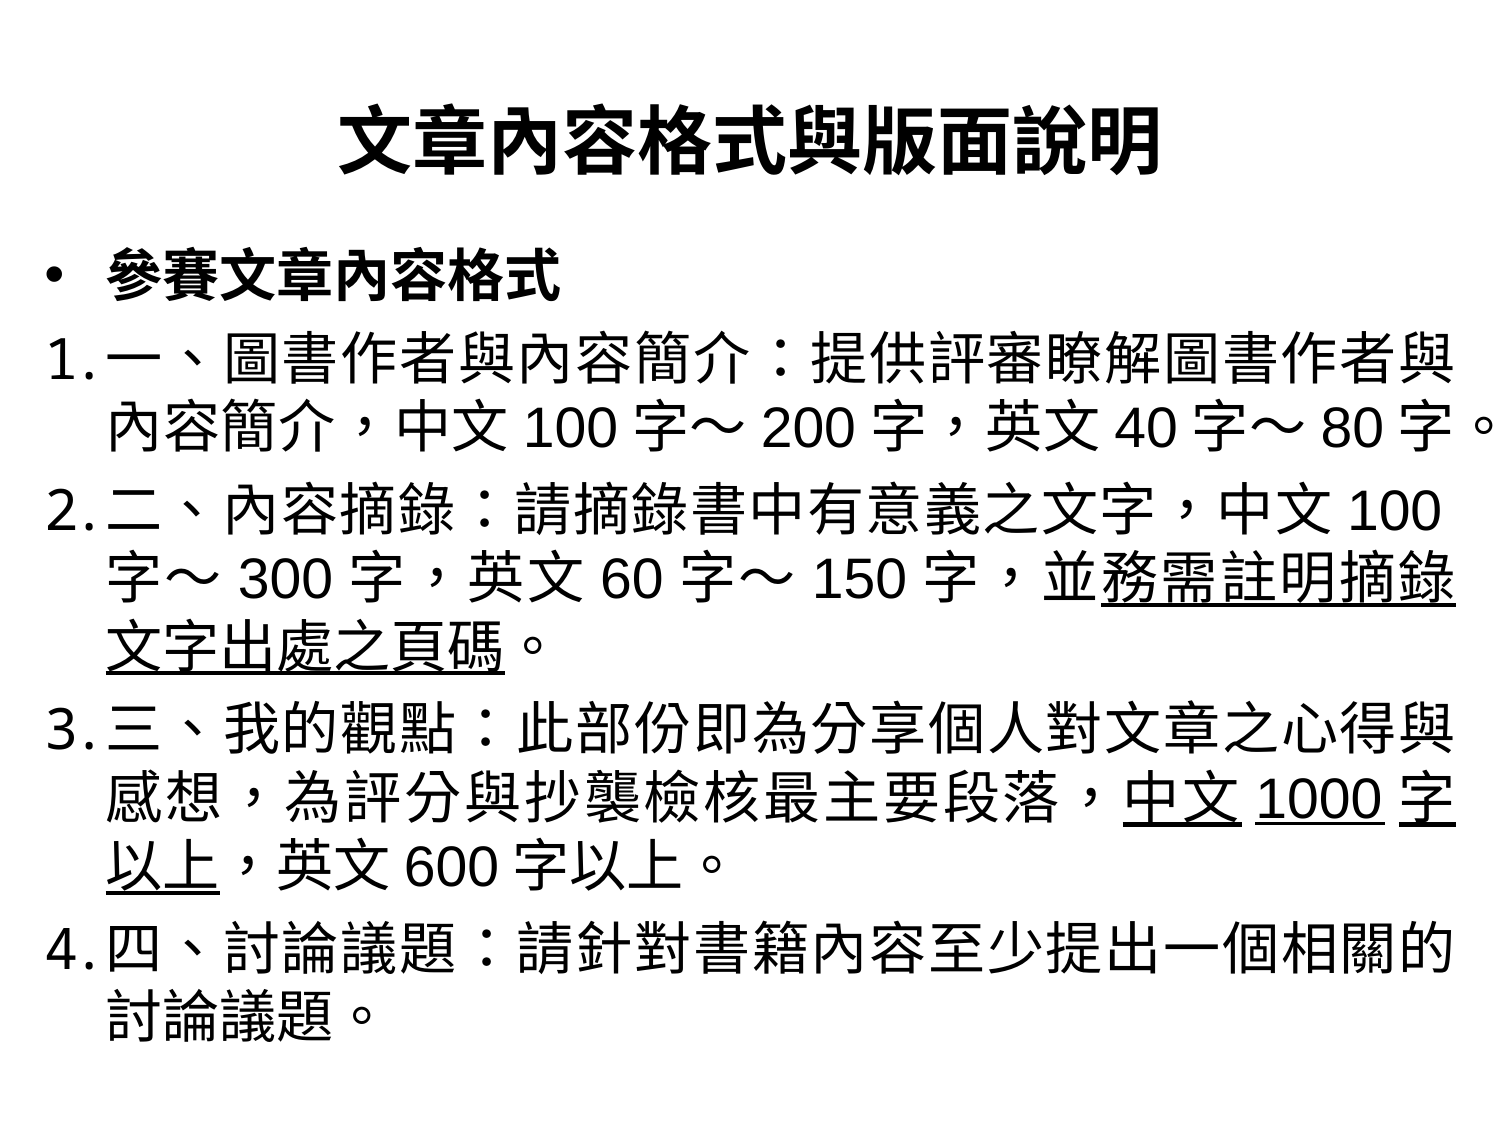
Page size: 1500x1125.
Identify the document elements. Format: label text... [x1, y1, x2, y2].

title 文章內容格式與版面說明 [75, 45, 1426, 231]
list 參賽文章內容格式 一、圖書作者與內容簡介：提供評審瞭解圖書作者與內容簡介，中文100字～200字，英文40字～80字。 二、內容摘錄：請摘錄書中有意義之文字，中文100字～300字，英文60字～150字，並務需註明摘錄文字出處之頁碼。 三、我的觀點：此部份即為分享個人對文章之心得與感想，為評分與抄襲檢核最主要段落，中文1000字以上，英文600字以上。 四、討論議題：請針對書籍內容至少提出一個相關的討論議題。 [29, 231, 1471, 1083]
